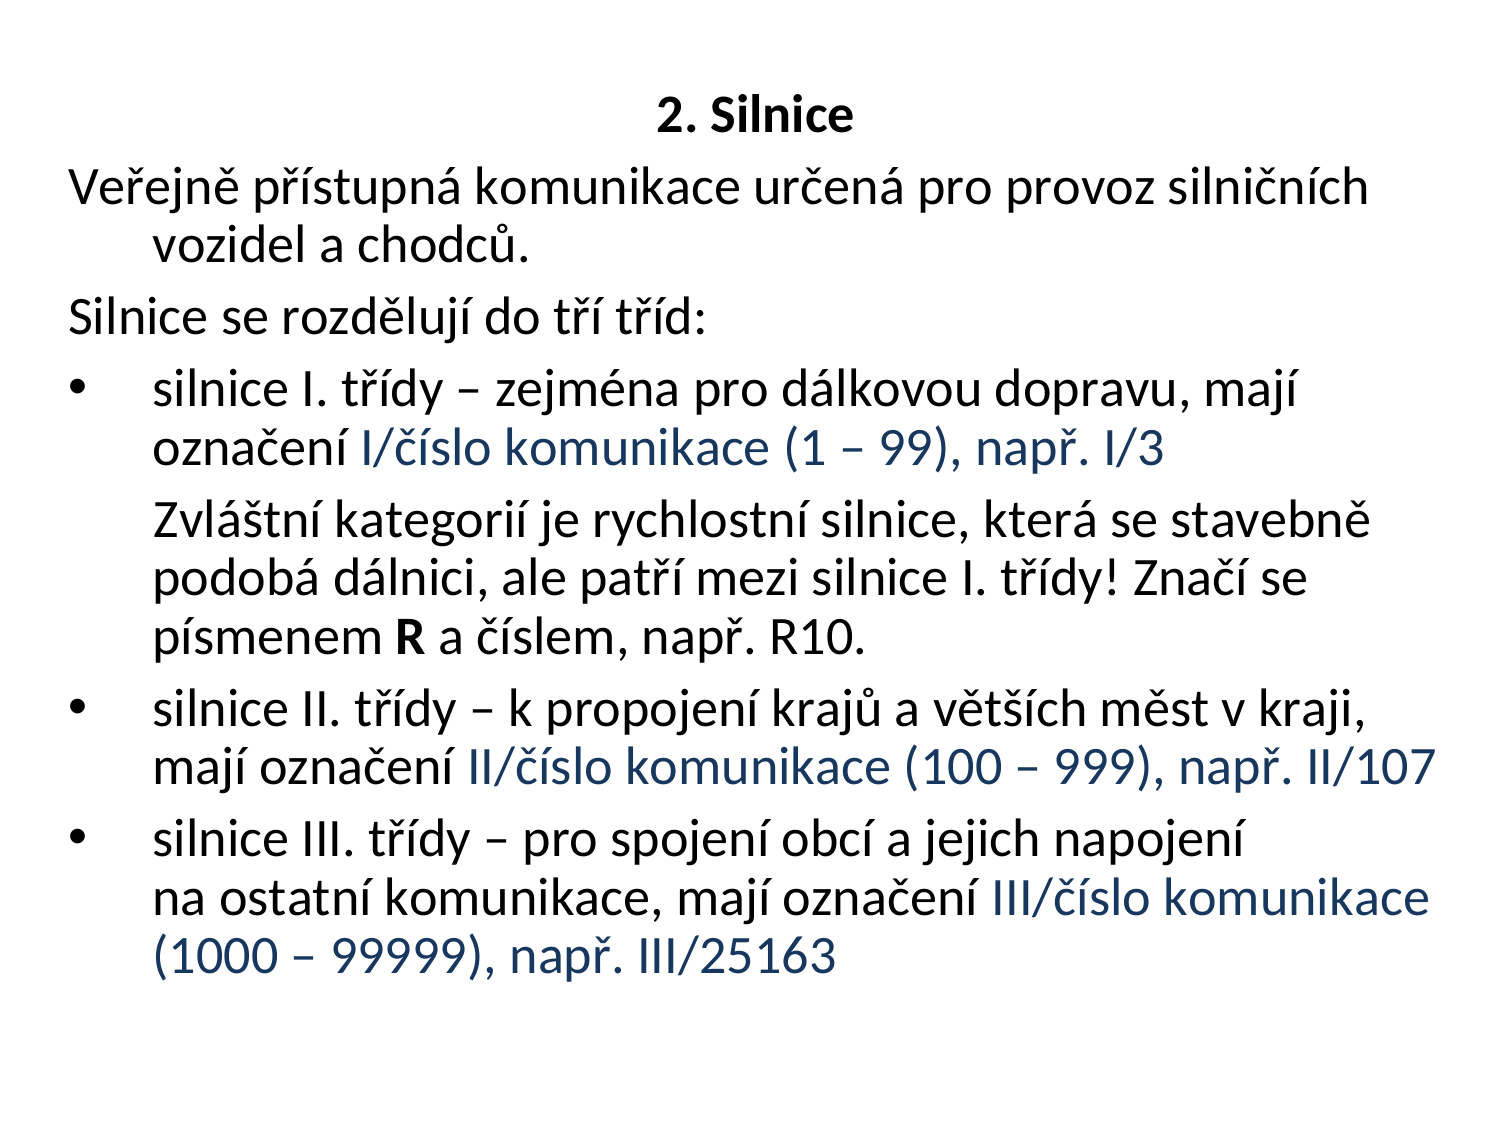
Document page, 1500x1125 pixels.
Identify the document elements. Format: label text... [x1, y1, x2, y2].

list 2. Silnice Veřejně přístupná komunikace určená pro provoz silničních vozidel a chodců. Silnice se rozdělují do tří tříd: silnice I. třídy – zejména pro dálkovou dopravu, mají označení I/číslo komunikace (1 – 99), např. I/3 Zvláštní kategorií je rychlostní silnice, která se stavebně podobá dálnici, ale patří mezi silnice I. třídy! Značí se písmenem R a číslem, např. R10. silnice II. třídy – k propojení krajů a větších měst v kraji, mají označení II/číslo komunikace (100 – 999), např. II/107 silnice III. třídy – pro spojení obcí a jejich napojení na ostatní komunikace, mají označení III/číslo komunikace (1000 – 99999), např. III/25163 [53, 78, 1459, 1059]
